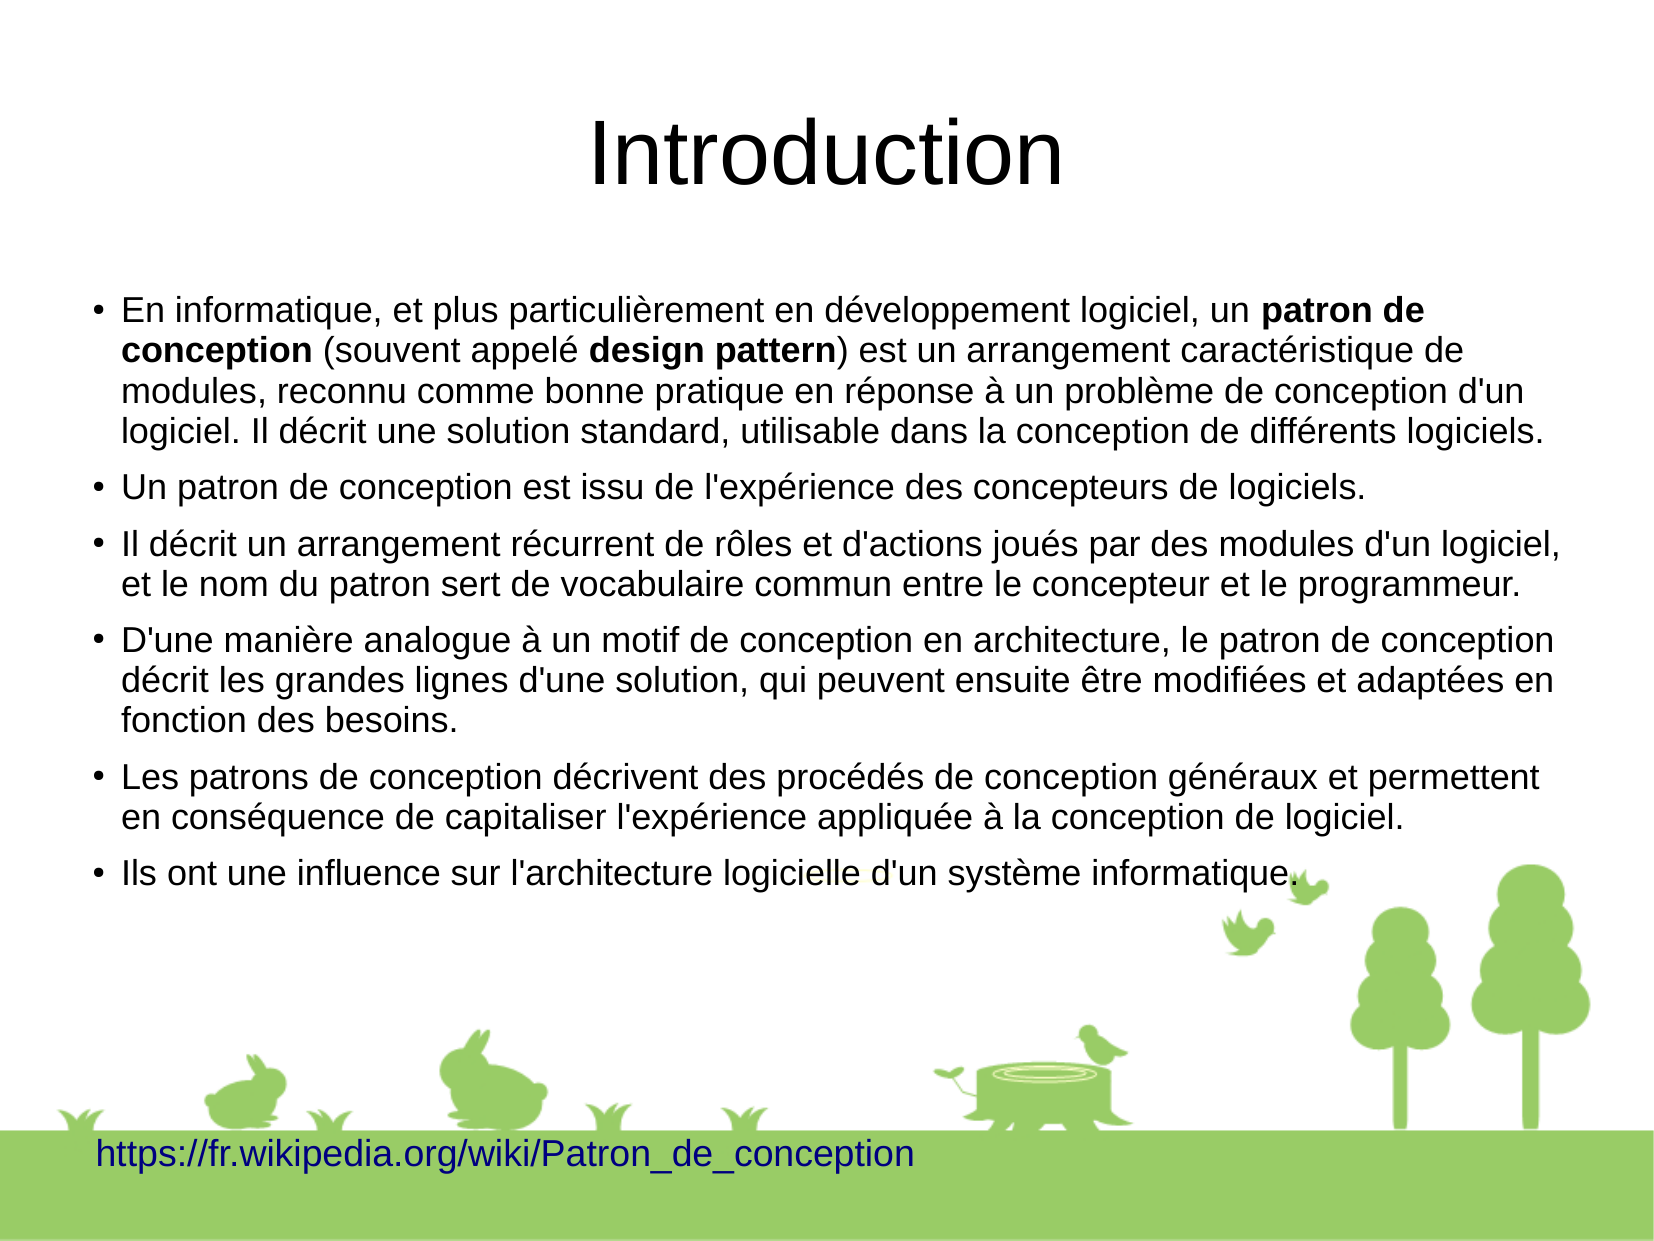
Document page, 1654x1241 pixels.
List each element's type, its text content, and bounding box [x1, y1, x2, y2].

title Introduction [82, 49, 1571, 257]
text_box https://fr.wikipedia.org/wiki/Patron_de_conception [80, 1125, 931, 1224]
list En informatique, et plus particulièrement en développement logiciel, un patron de conception (souvent appelé design pattern) est un arrangement caractéristique de modules, reconnu comme bonne pratique en réponse à un problème de conception d'un logiciel. Il décrit une solution standard, utilisable dans la conception de différents logiciels. Un patron de conception est issu de l'expérience des concepteurs de logiciels. Il décrit un arrangement récurrent de rôles et d'actions joués par des modules d'un logiciel, et le nom du patron sert de vocabulaire commun entre le concepteur et le programmeur. D'une manière analogue à un motif de conception en architecture, le patron de conception décrit les grandes lignes d'une solution, qui peuvent ensuite être modifiées et adaptées en fonction des besoins. Les patrons de conception décrivent des procédés de conception généraux et permettent en conséquence de capitaliser l'expérience appliquée à la conception de logiciel. Ils ont une influence sur l'architecture logicielle d'un système informatique. [82, 290, 1571, 1010]
picture [0, 0, 1654, 1241]
